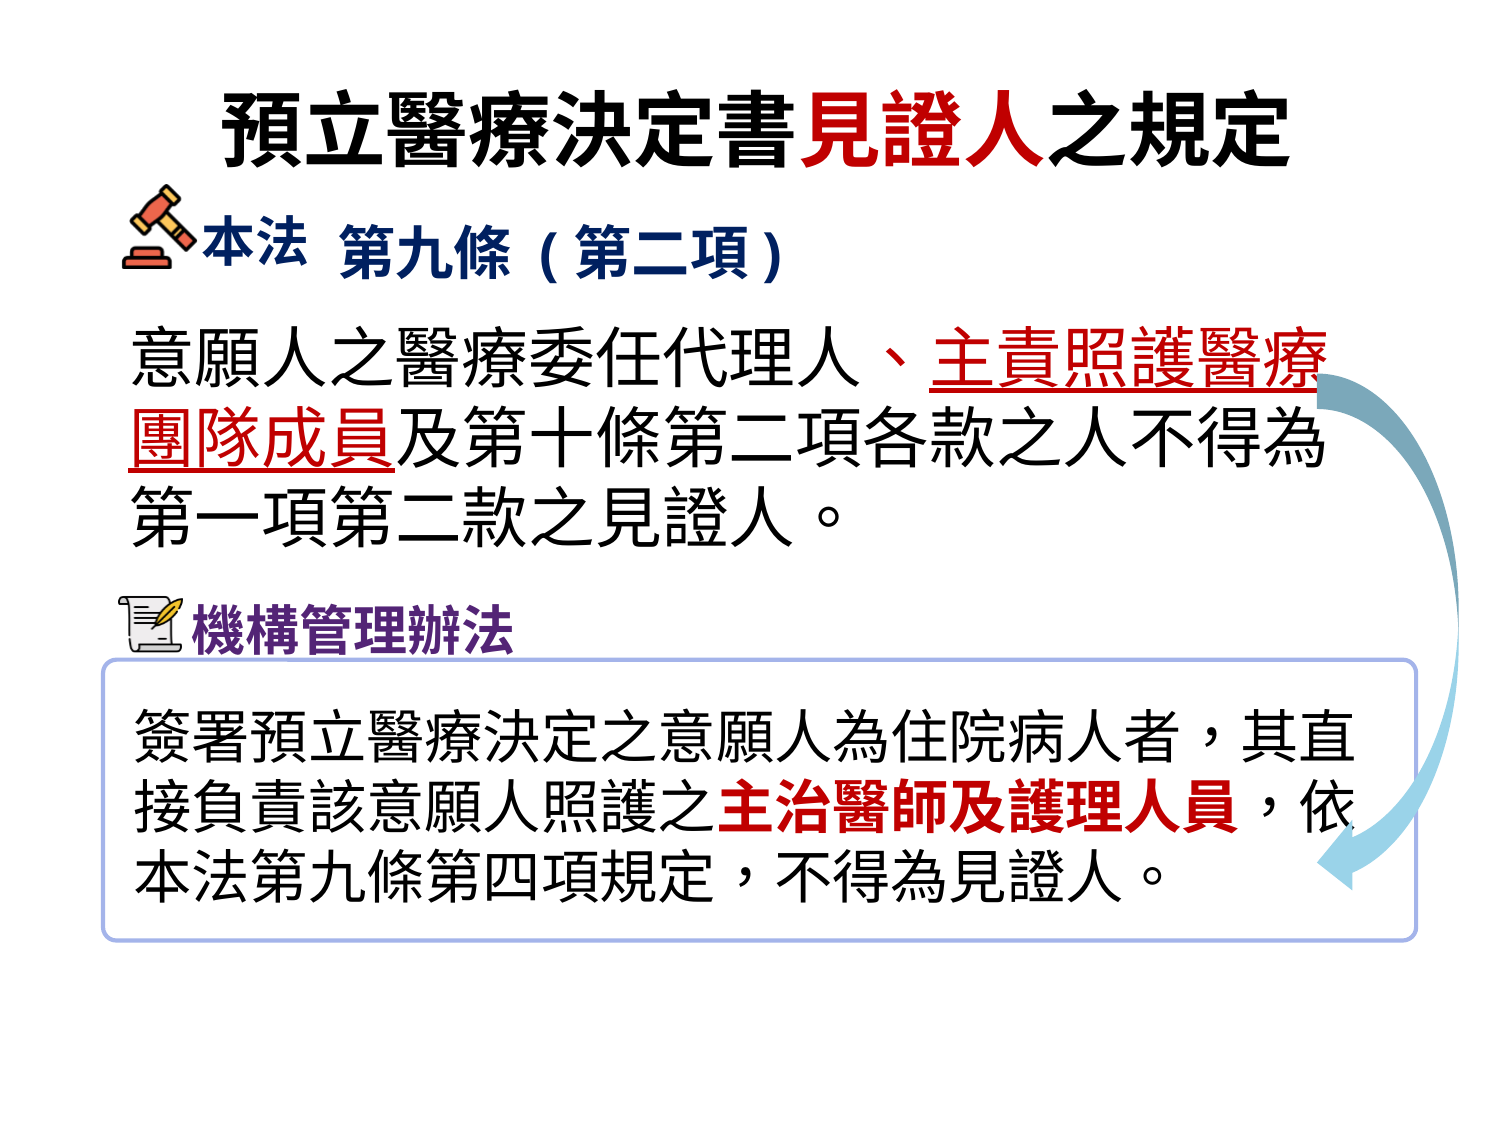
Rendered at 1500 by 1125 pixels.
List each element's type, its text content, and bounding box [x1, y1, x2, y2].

picture [118, 592, 183, 656]
text_box 本法 [231, 232, 241, 250]
picture [117, 185, 202, 269]
text_box [1316, 373, 1459, 891]
title 預立醫療決定書見證人之規定 [91, 70, 1424, 185]
text_box 意願人之醫療委任代理人、主責照護醫療團隊成員及第十條第二項各款之人不得為第一項第二款之見證人。 [113, 308, 1379, 564]
text_box 本法 [186, 199, 329, 280]
text_box 本法 [215, 232, 225, 250]
text_box 第九條 (第二項) [322, 209, 1421, 294]
text_box 簽署預立醫療決定之意願人為住院病人者，其直接負責該意願人照護之主治醫師及護理人員，依本法第九條第四項規定，不得為見證人。 [118, 692, 1400, 918]
text_box 機構管理辦法 [176, 662, 585, 669]
text_box 機構管理辦法 [176, 588, 585, 657]
